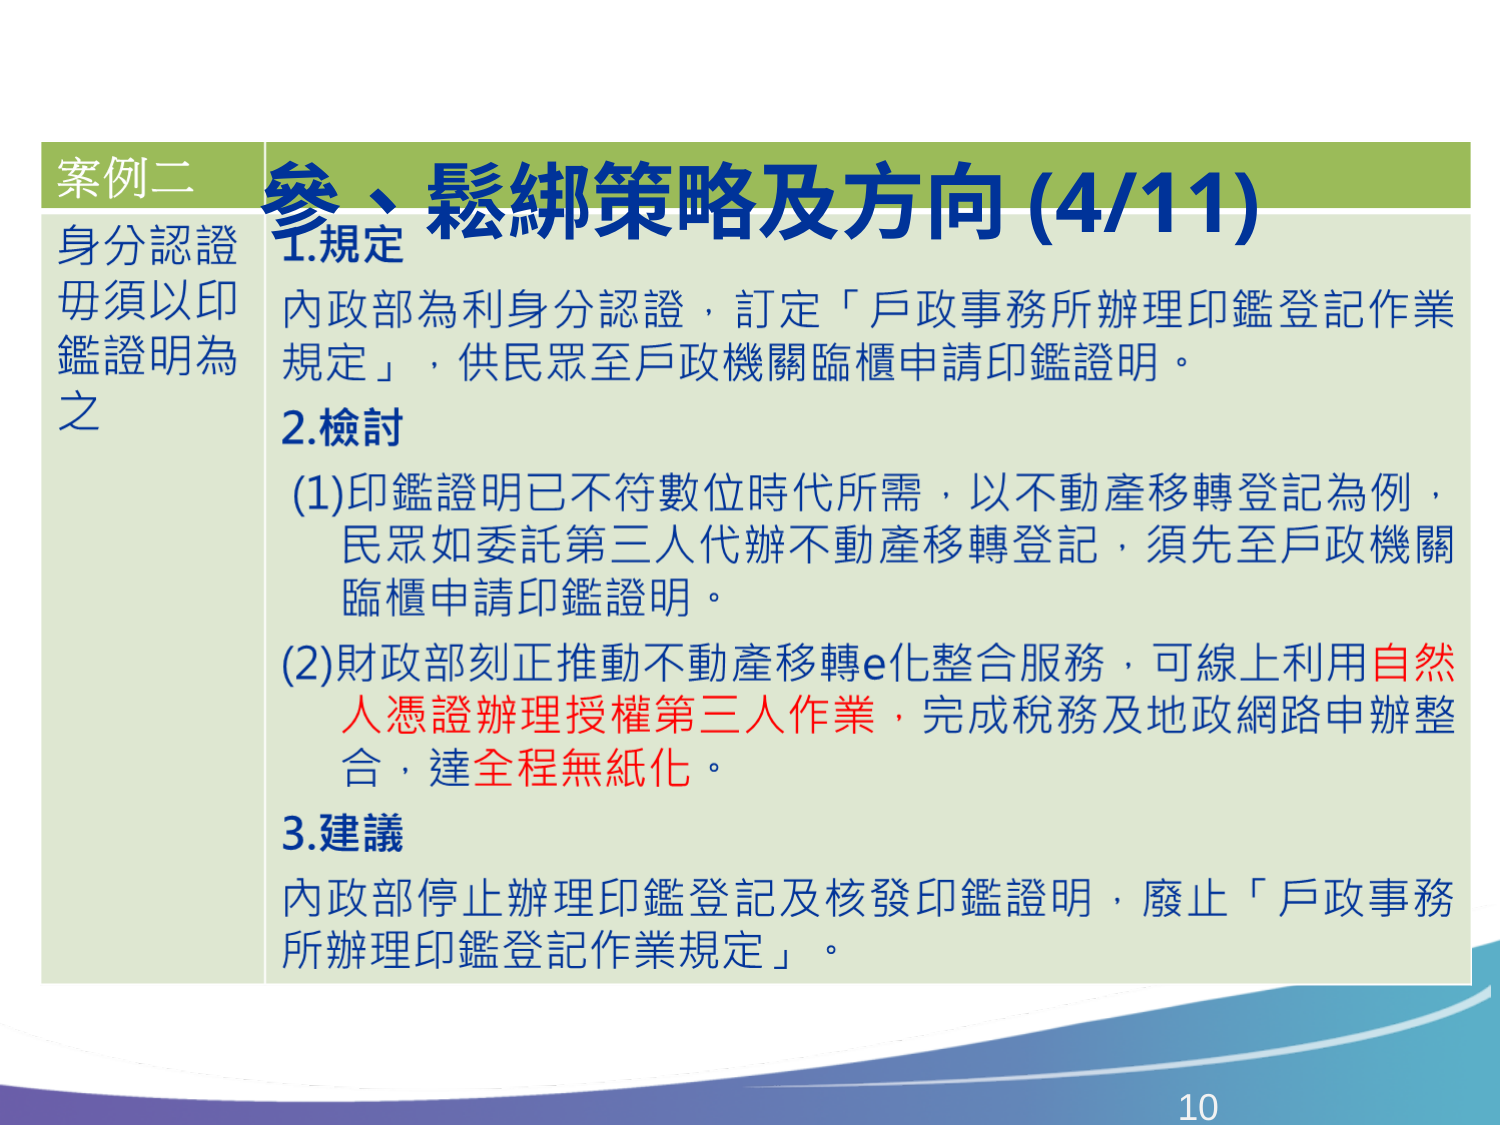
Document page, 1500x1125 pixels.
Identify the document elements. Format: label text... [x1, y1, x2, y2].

text_box 參、鬆綁策略及方向(4/11) [9, 19, 1500, 152]
picture [40, 152, 1472, 1003]
